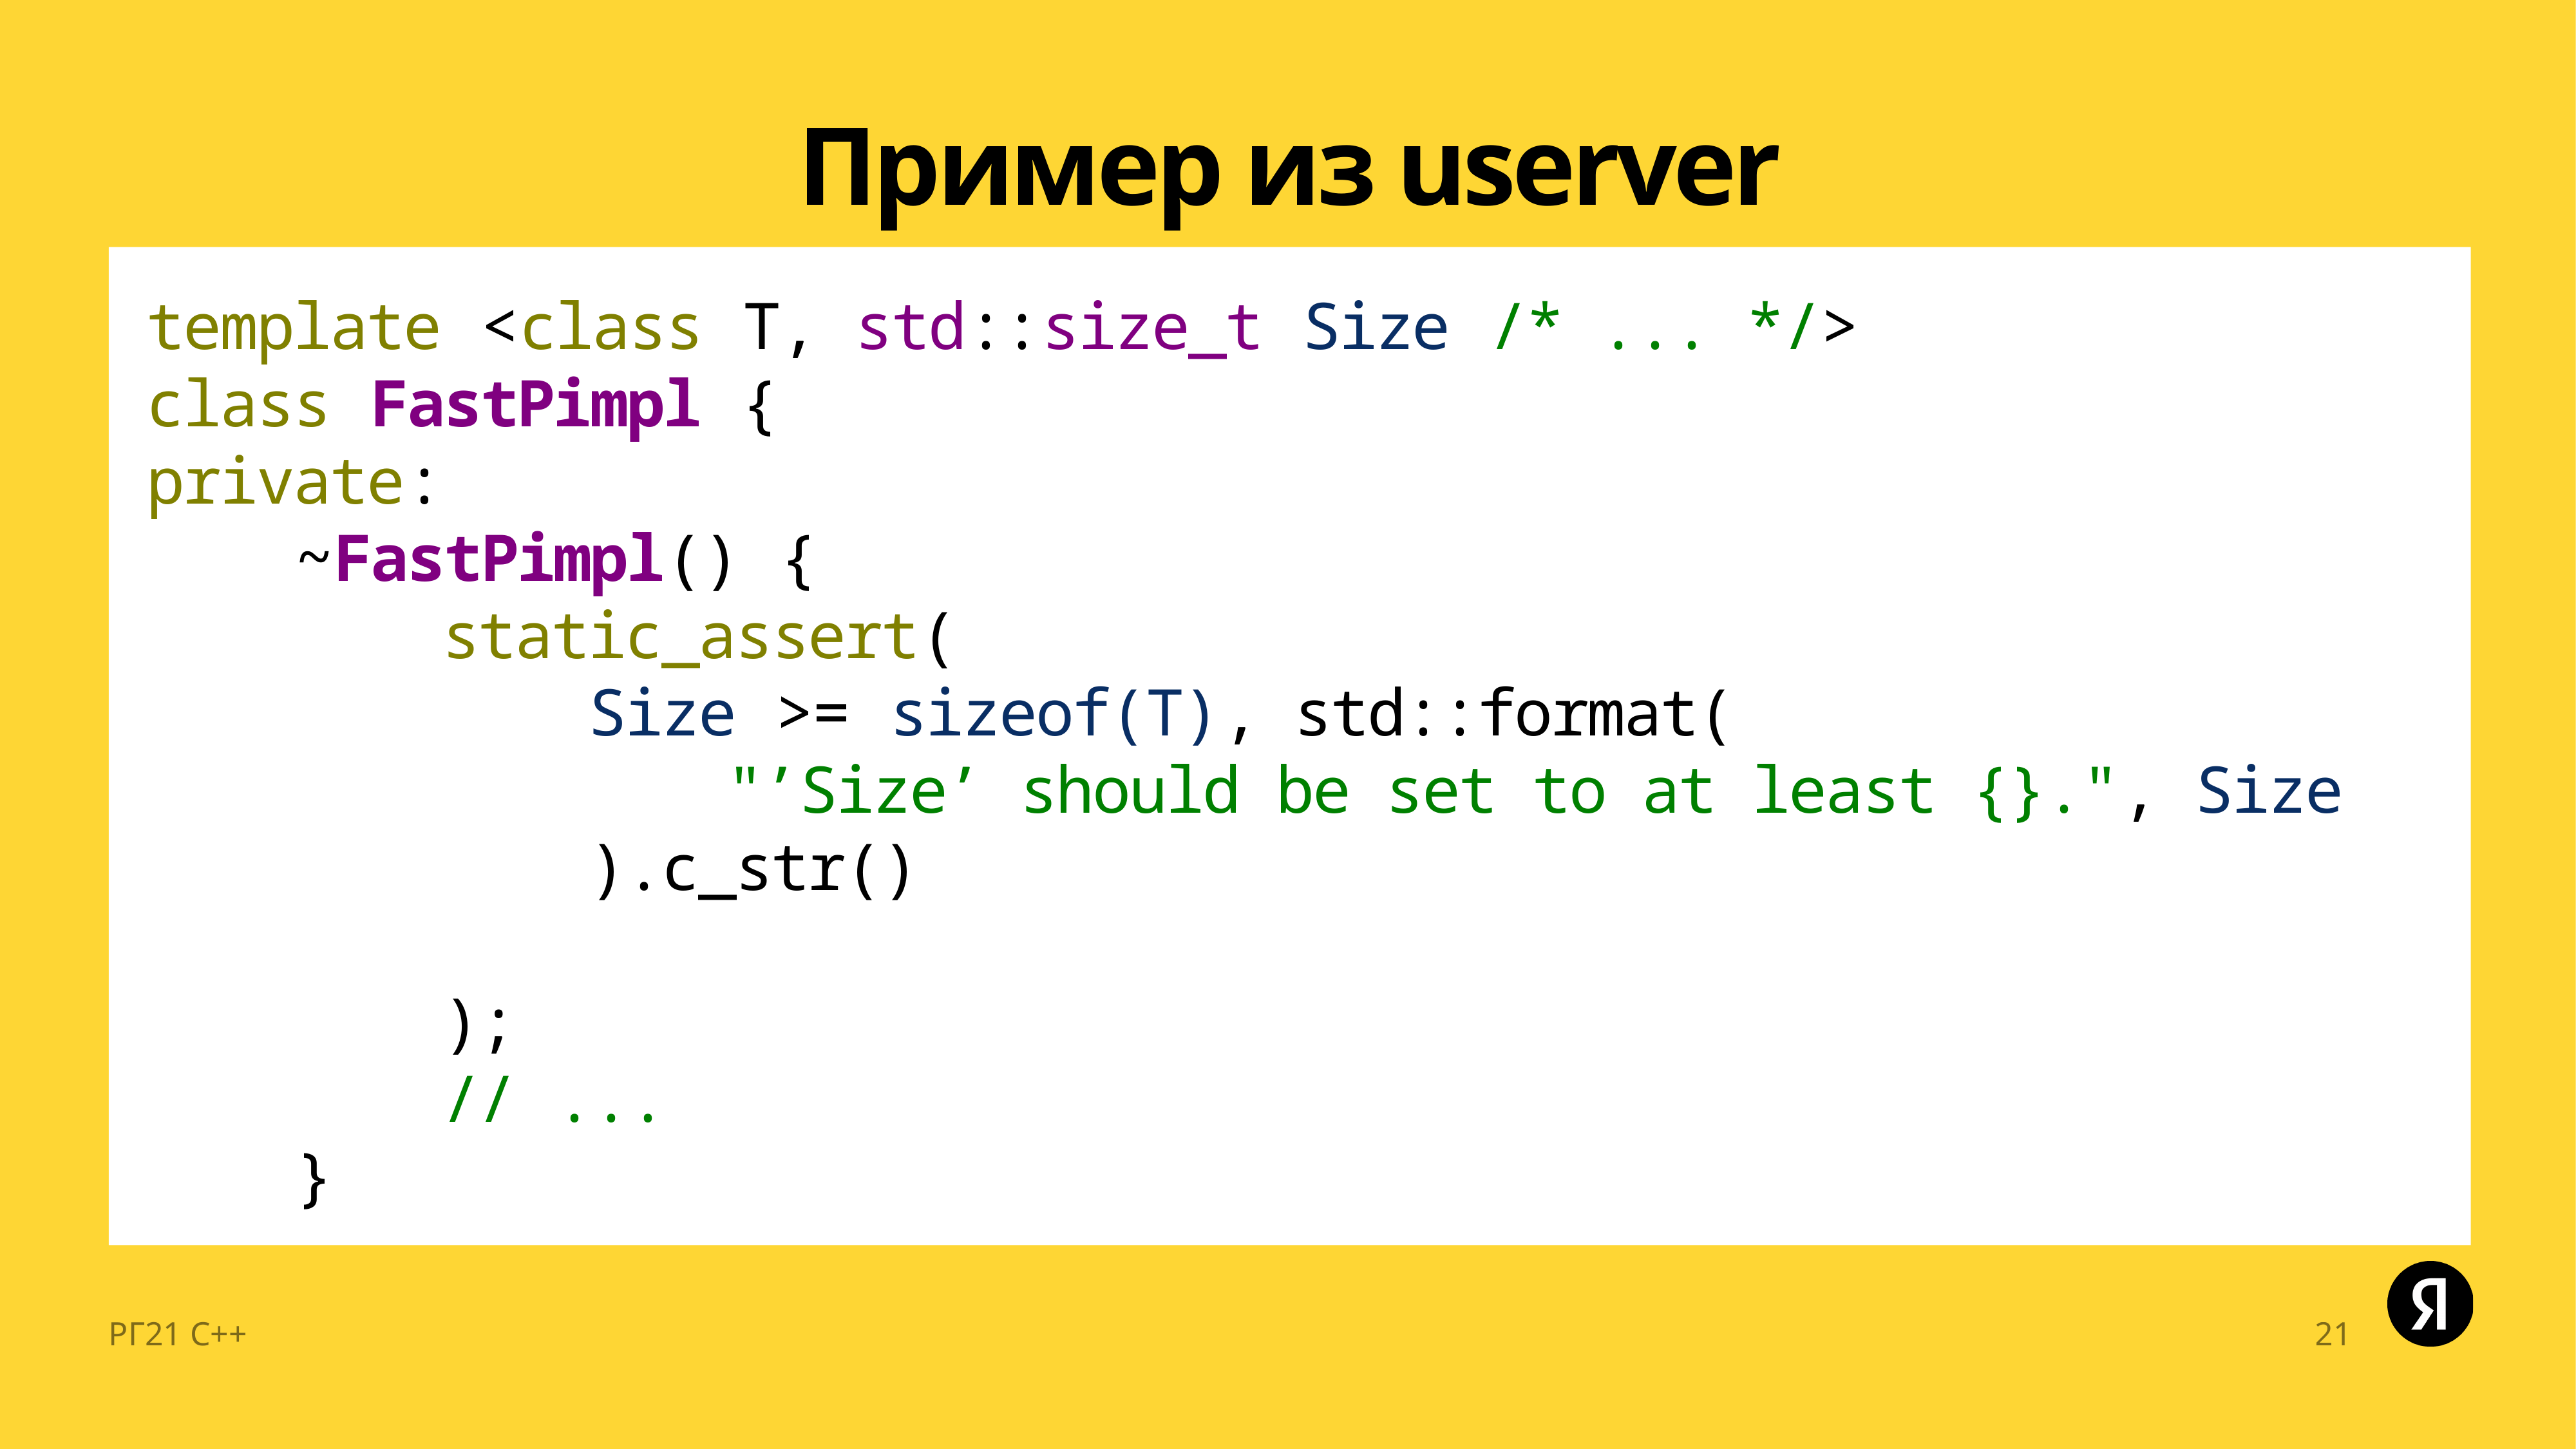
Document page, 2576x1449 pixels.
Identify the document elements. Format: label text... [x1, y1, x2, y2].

list template <class T, std::size_t Size /* ... */> class FastPimpl { private: ~FastPimpl() { static_assert( Size >= sizeof(T), std::format( "’Size’ should be set to at least {}.", Size ).c_str() ); // ... } [108, 247, 2471, 1245]
picture [2387, 1261, 2474, 1347]
title Пример из userver [106, 101, 2473, 228]
